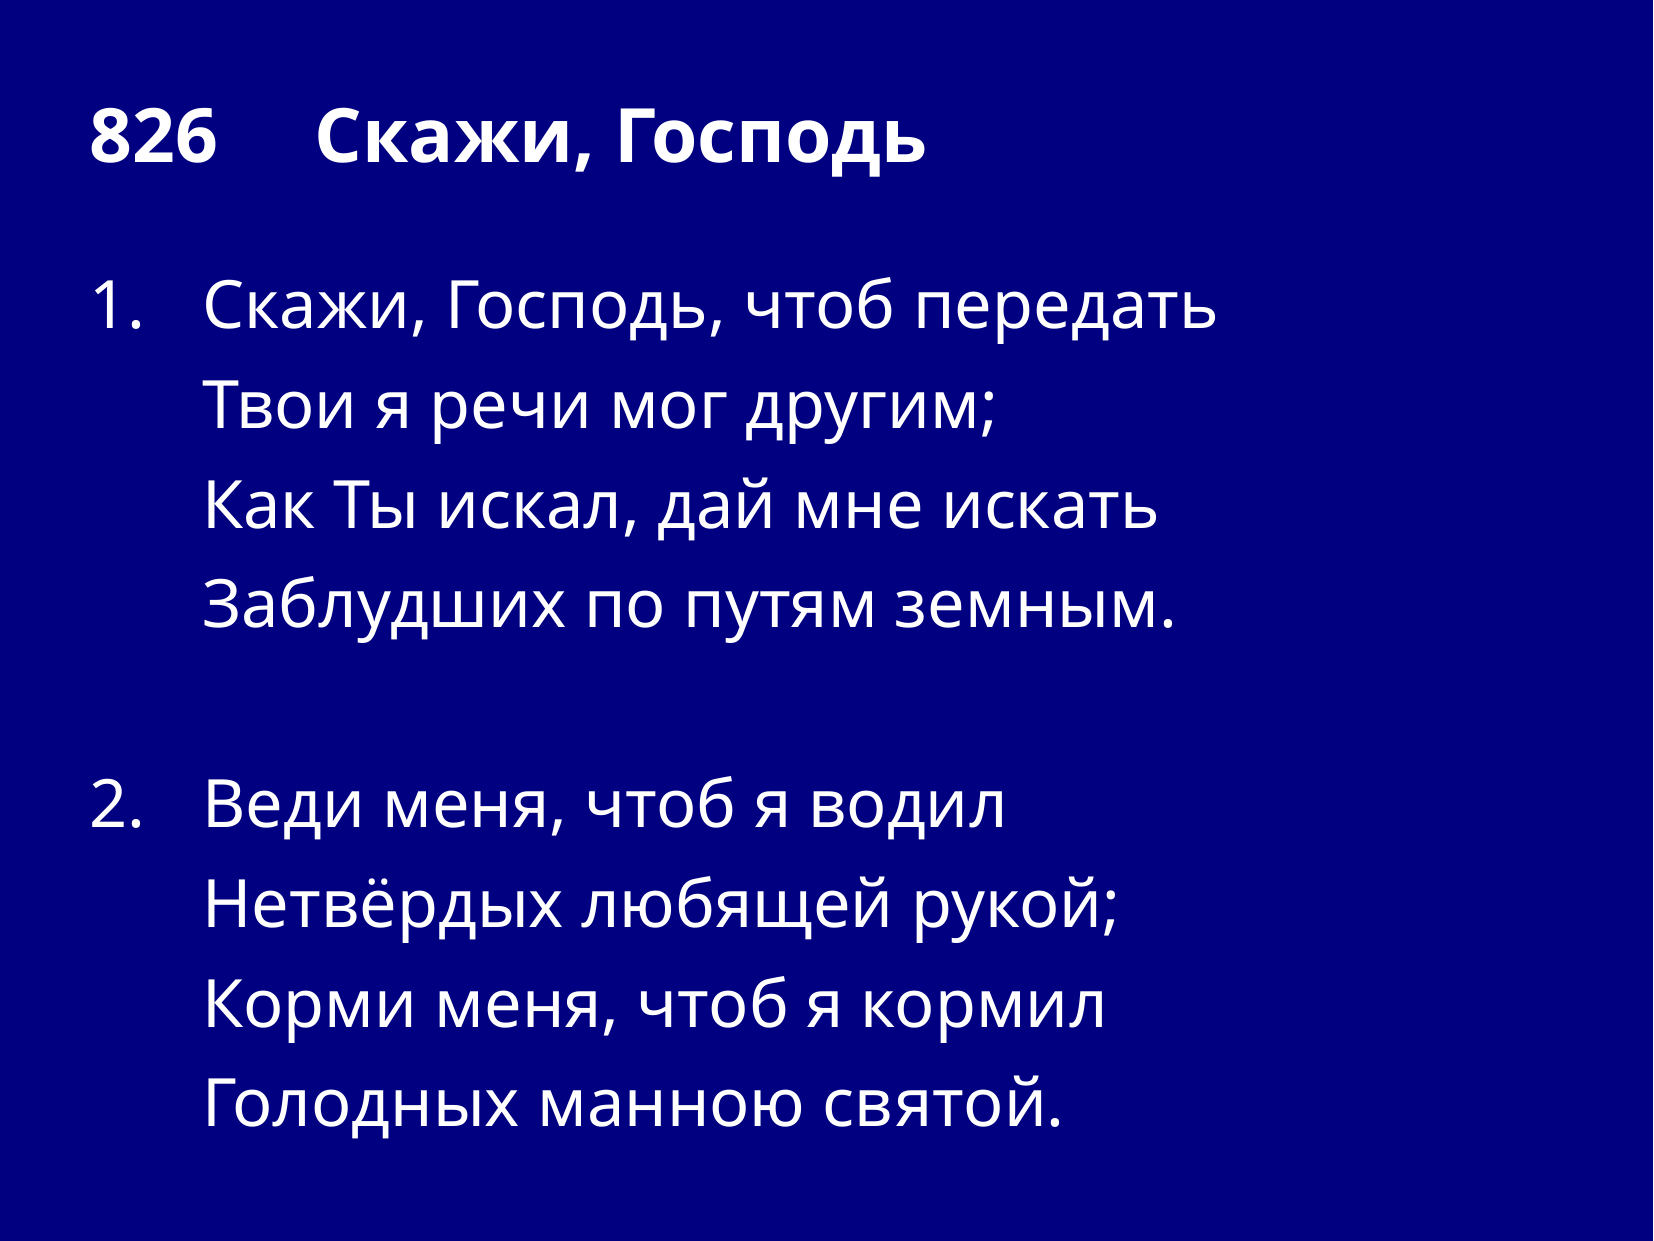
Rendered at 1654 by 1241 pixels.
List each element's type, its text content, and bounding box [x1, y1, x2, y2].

text_box 826 Скажи, Господь [75, 75, 1576, 188]
text_box 1. Скажи, Господь, чтоб передать Твои я речи мог другим; Как Ты искал, дай мне искать Заблудших по путям земным. 2. Веди меня, чтоб я водил Нетвёрдых любящей рукой; Корми меня, чтоб я кормил Голодных манною святой. [75, 188, 1576, 1163]
